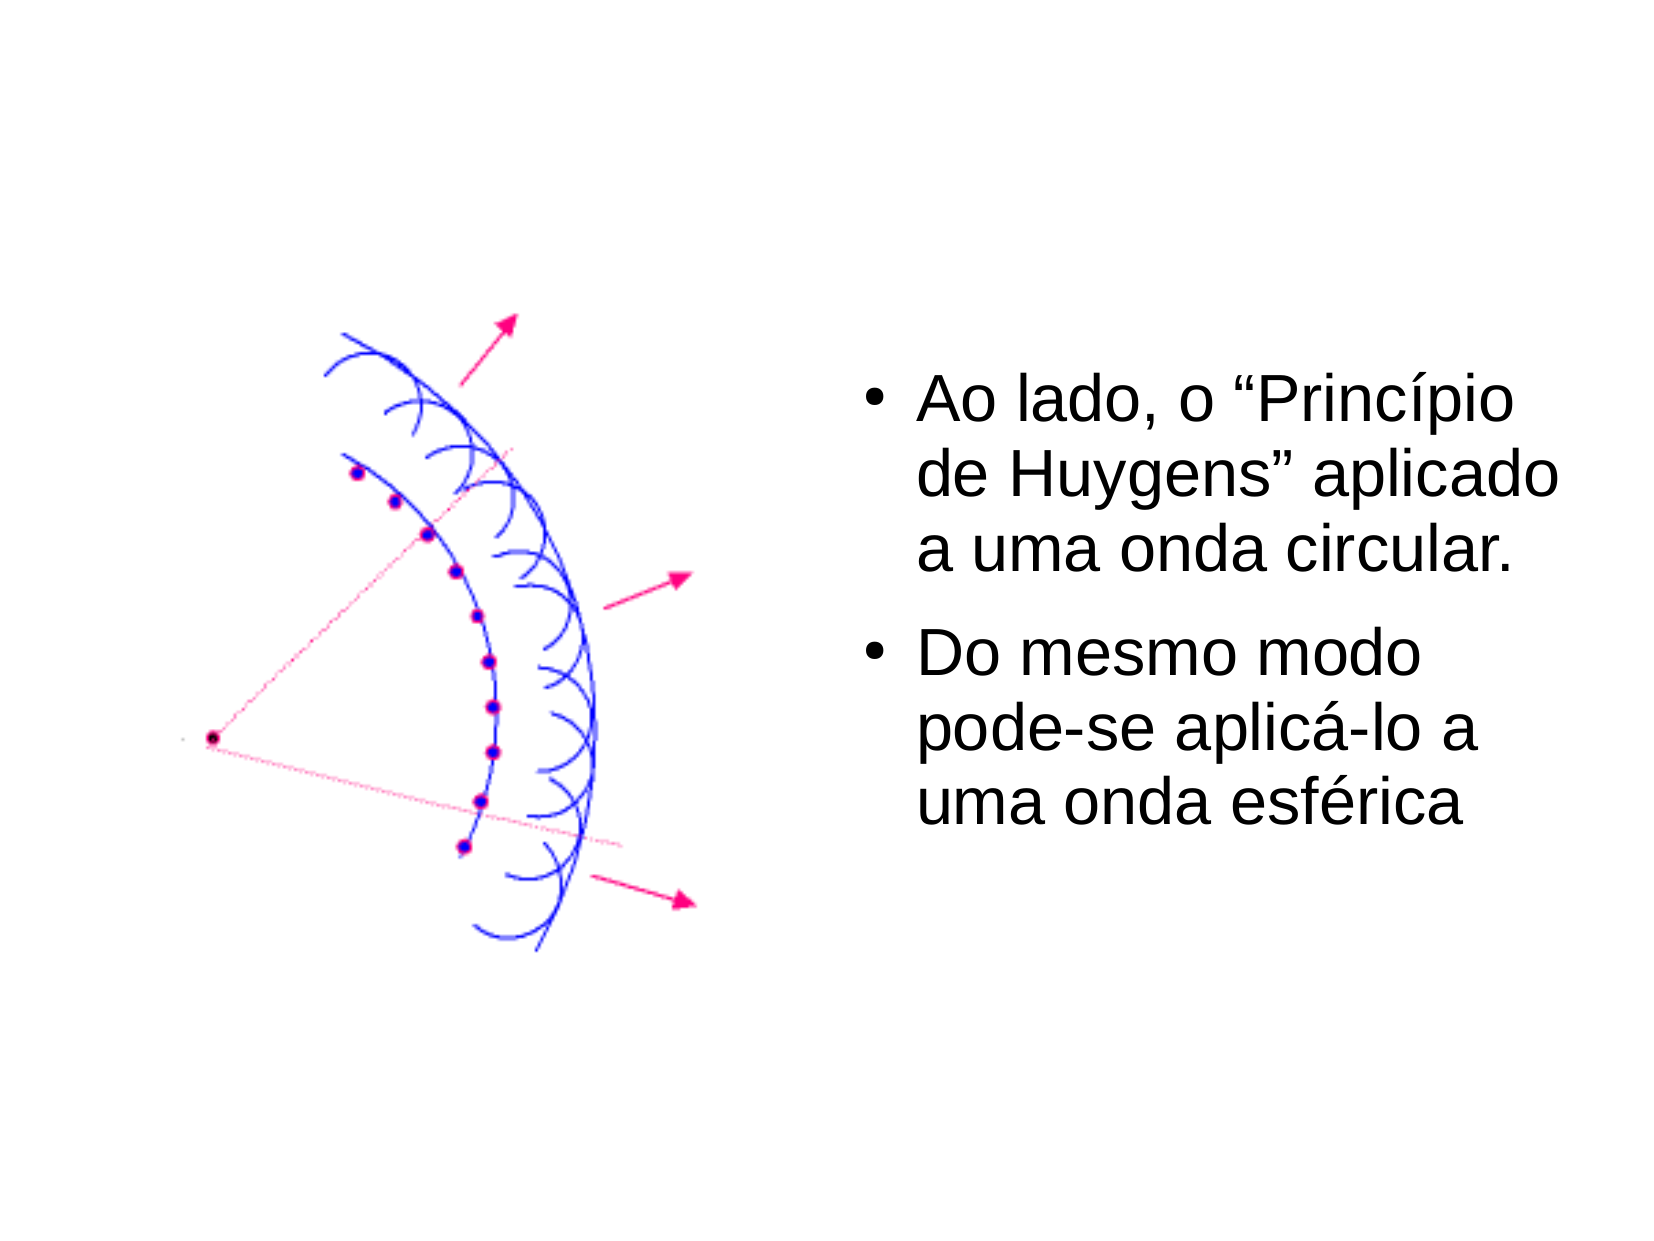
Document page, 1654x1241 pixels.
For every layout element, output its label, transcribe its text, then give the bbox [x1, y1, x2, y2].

list Ao lado, o “Princípio de Huygens” aplicado a uma onda circular. Do mesmo modo pode-se aplicá-lo a uma onda esférica [845, 361, 1572, 1081]
picture [166, 290, 725, 1010]
